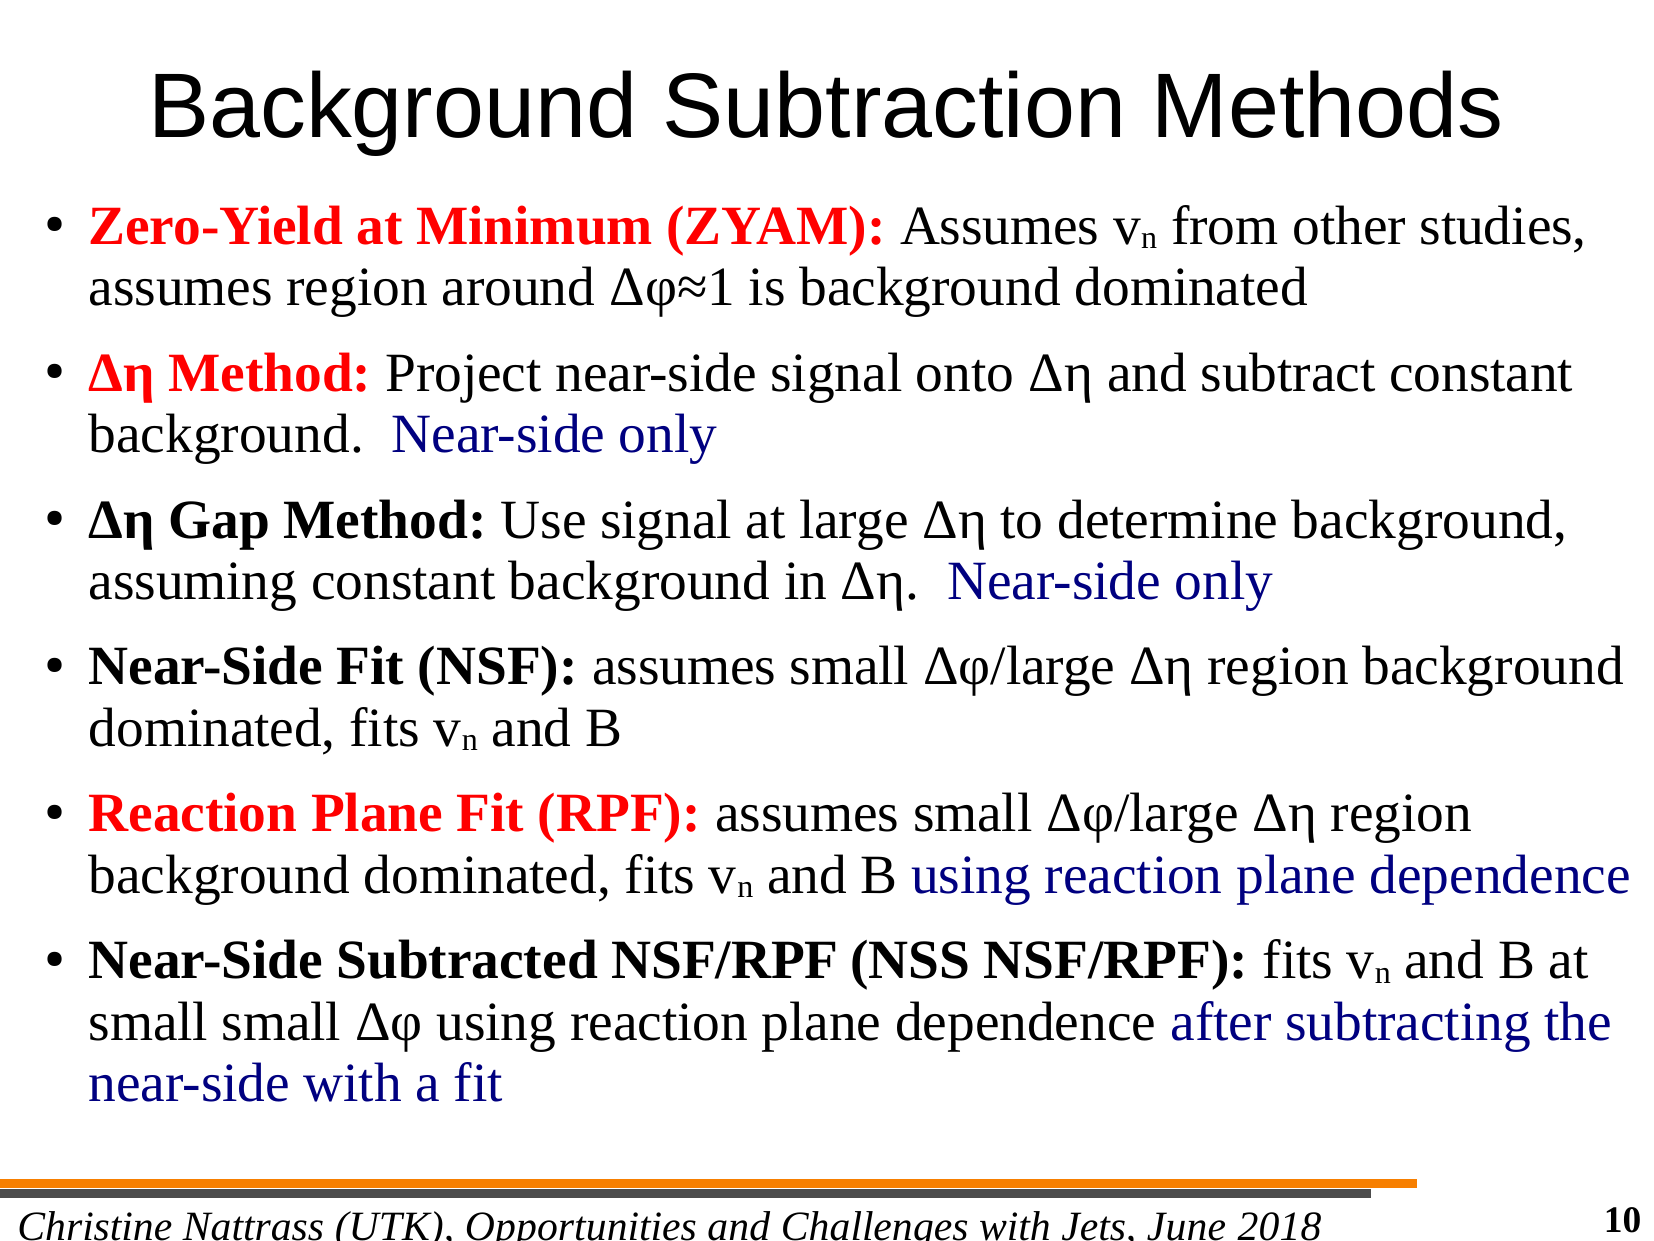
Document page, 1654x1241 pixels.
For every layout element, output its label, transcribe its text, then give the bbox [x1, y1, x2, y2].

title Background Subtraction Methods [82, 2, 1571, 195]
list Zero-Yield at Minimum (ZYAM): Assumes vn from other studies, assumes region around Δφ≈1 is background dominated Δη Method: Project near-side signal onto Δη and subtract constant background. Near-side only Δη Gap Method: Use signal at large Δη to determine background, assuming constant background in Δη. Near-side only Near-Side Fit (NSF): assumes small Δφ/large Δη region background dominated, fits vn and B Reaction Plane Fit (RPF): assumes small Δφ/large Δη region background dominated, fits vn and B using reaction plane dependence Near-Side Subtracted NSF/RPF (NSS NSF/RPF): fits vn and B at small small Δφ using reaction plane dependence after subtracting the near-side with a fit [30, 195, 1636, 1141]
